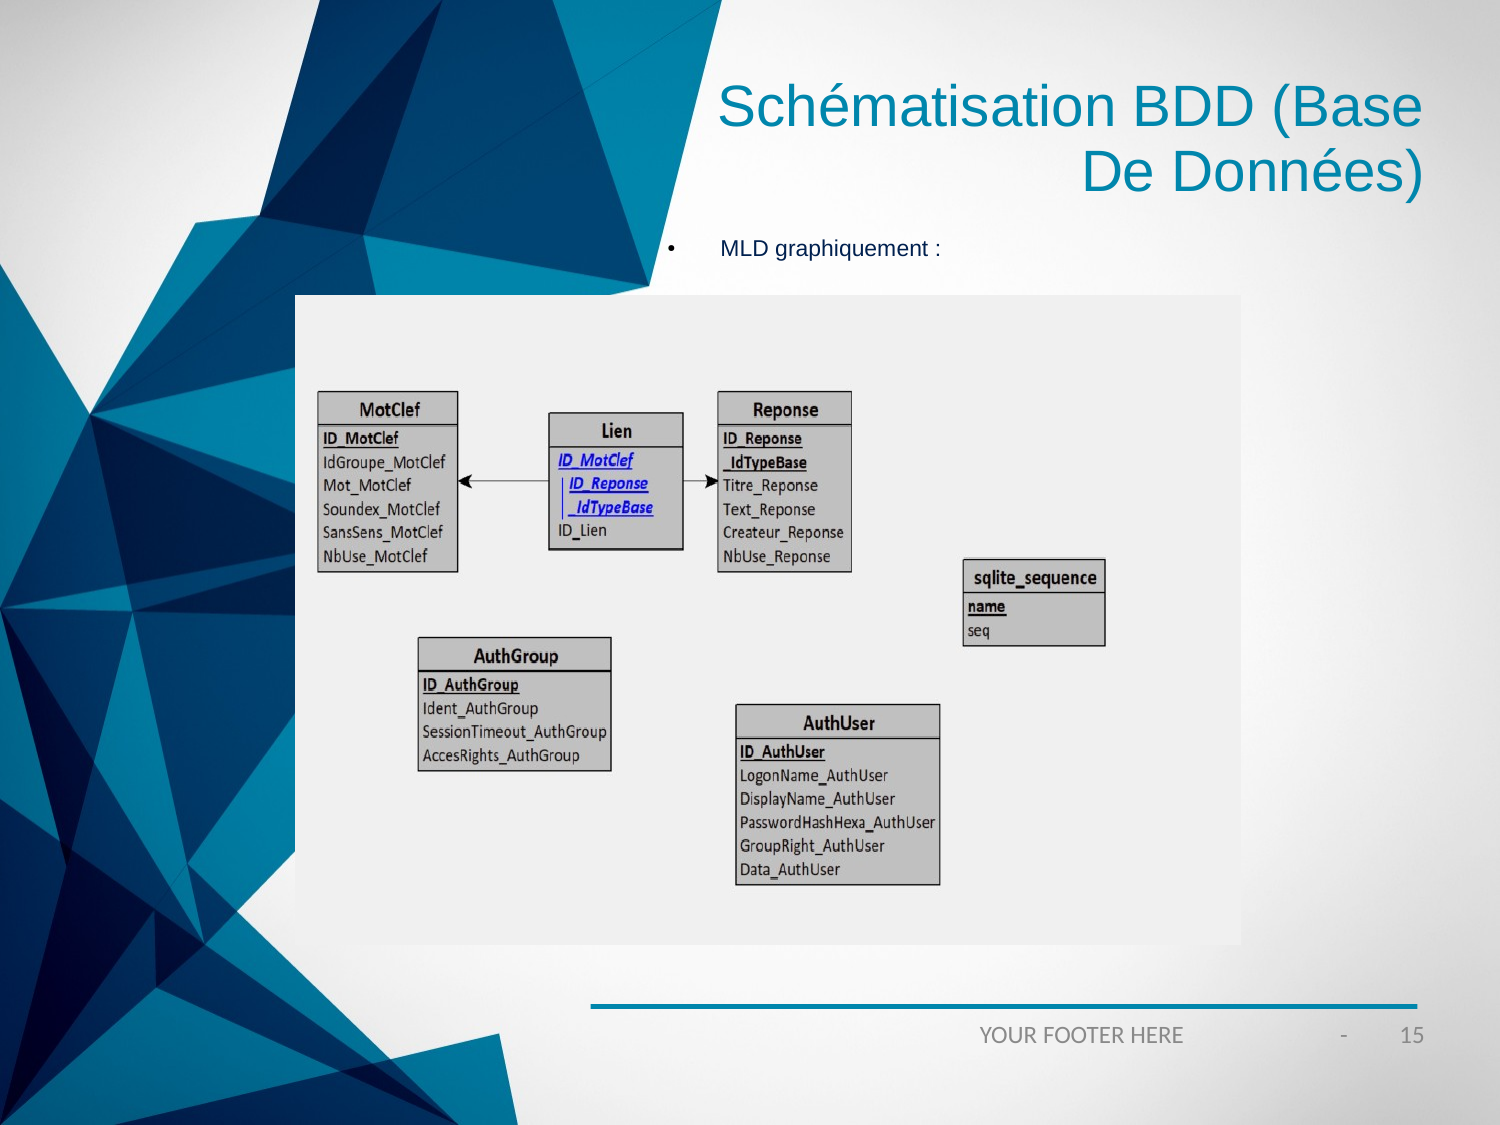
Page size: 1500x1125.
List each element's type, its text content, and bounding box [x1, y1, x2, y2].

picture [0, 0, 1500, 1125]
title Schématisation BDD (Base De Données) [708, 44, 1425, 233]
list MLD graphiquement : [649, 236, 1484, 266]
